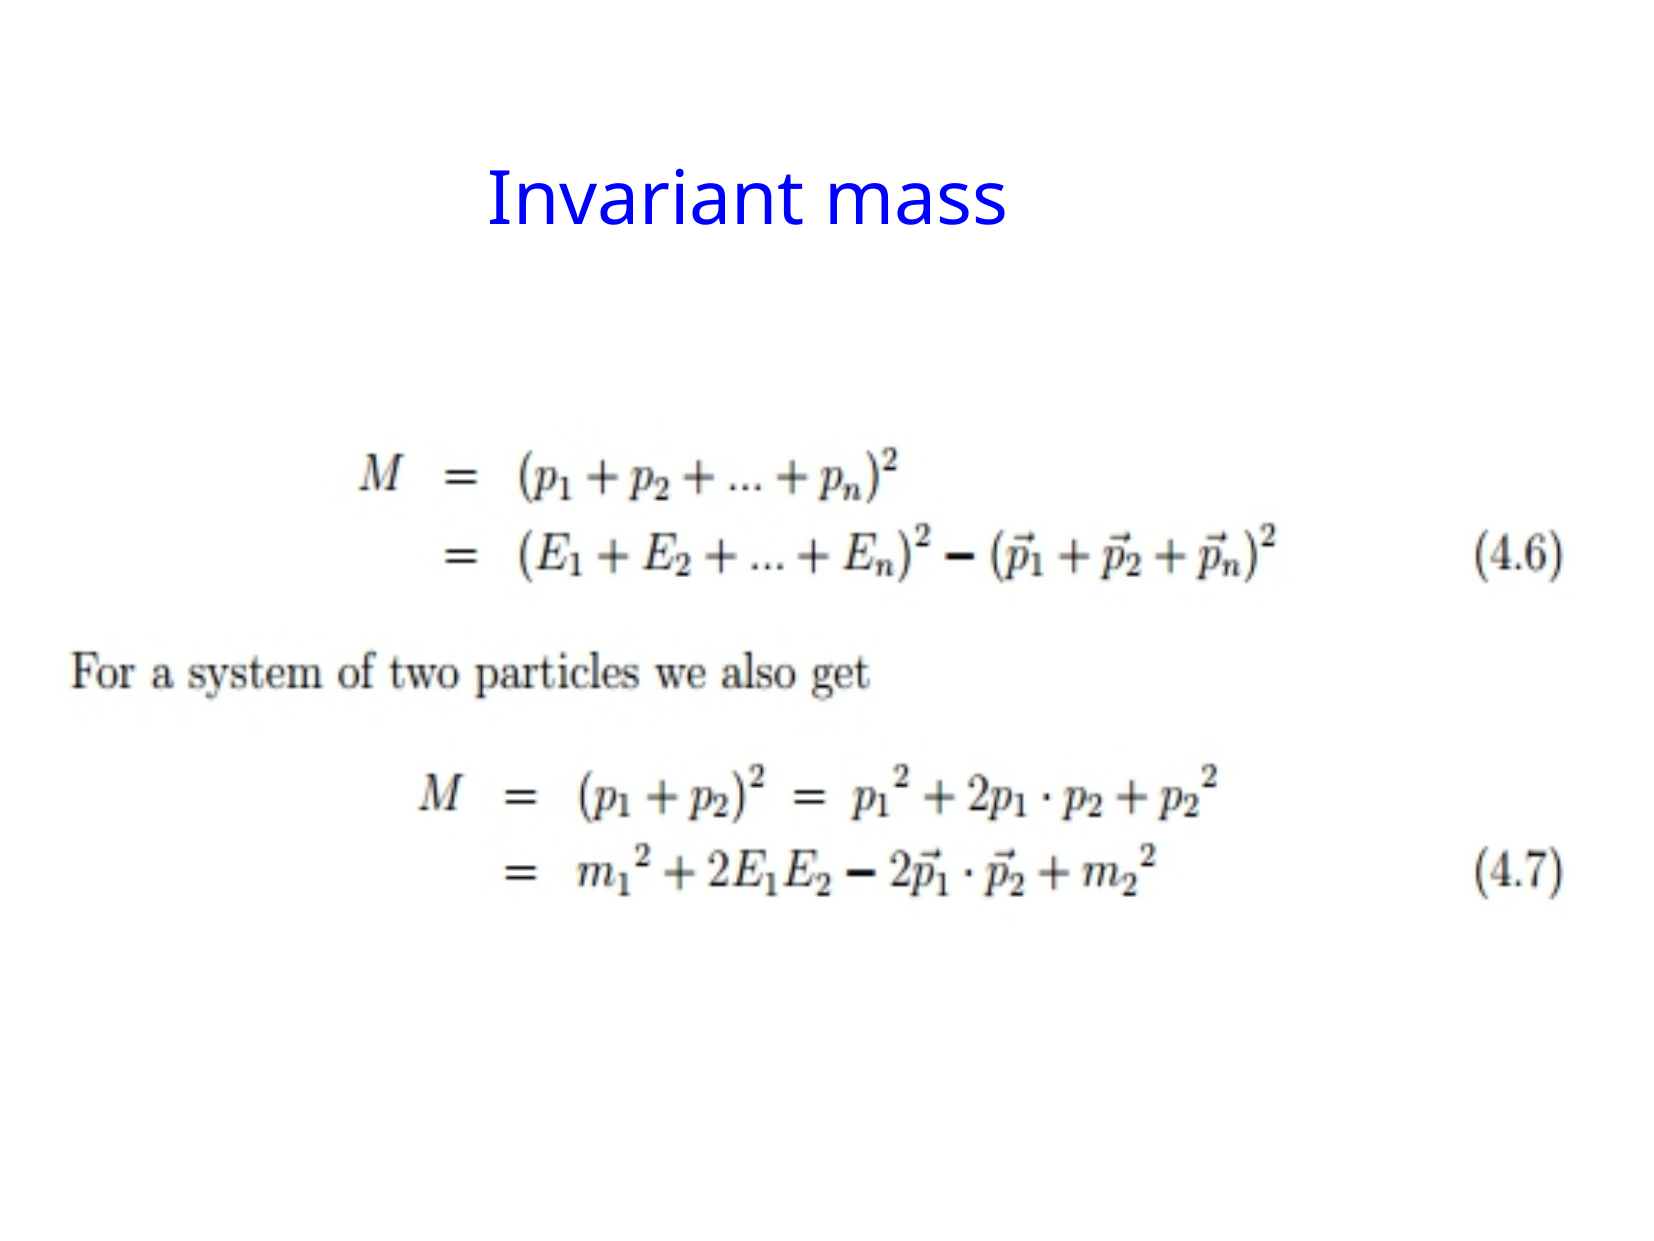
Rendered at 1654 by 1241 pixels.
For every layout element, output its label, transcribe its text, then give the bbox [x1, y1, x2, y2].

picture [45, 422, 1610, 931]
text_box Invariant mass [472, 150, 1021, 249]
